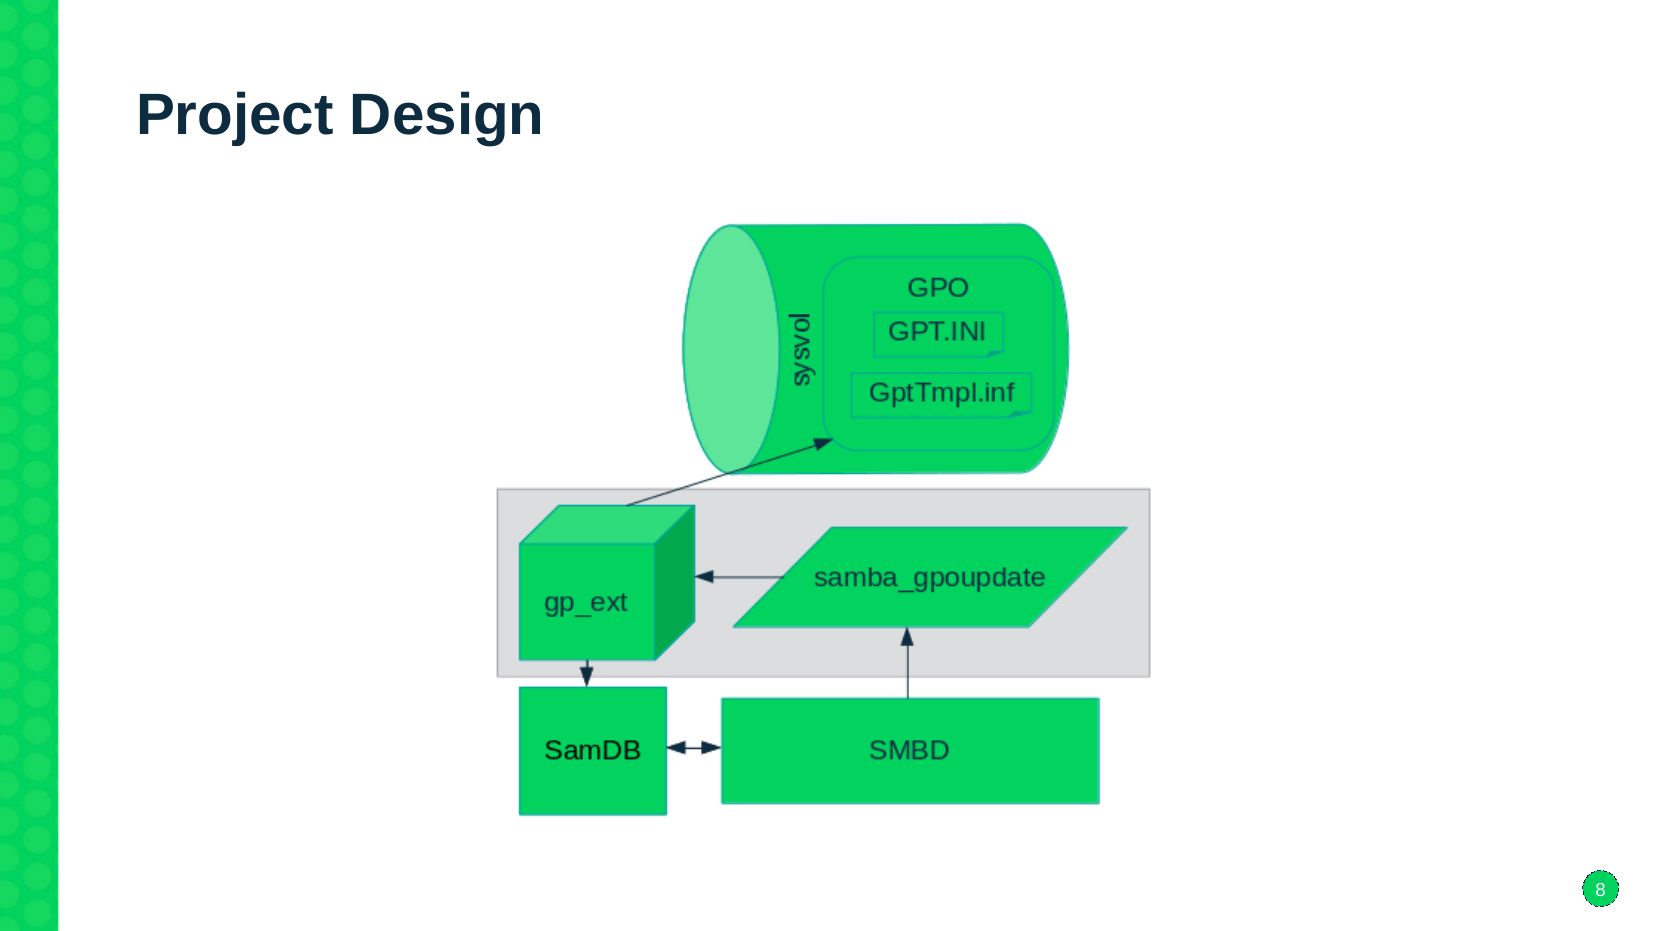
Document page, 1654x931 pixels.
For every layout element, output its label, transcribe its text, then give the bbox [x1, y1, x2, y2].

picture [491, 217, 1161, 825]
picture [0, 0, 76, 931]
title Project Design [121, 37, 1531, 193]
